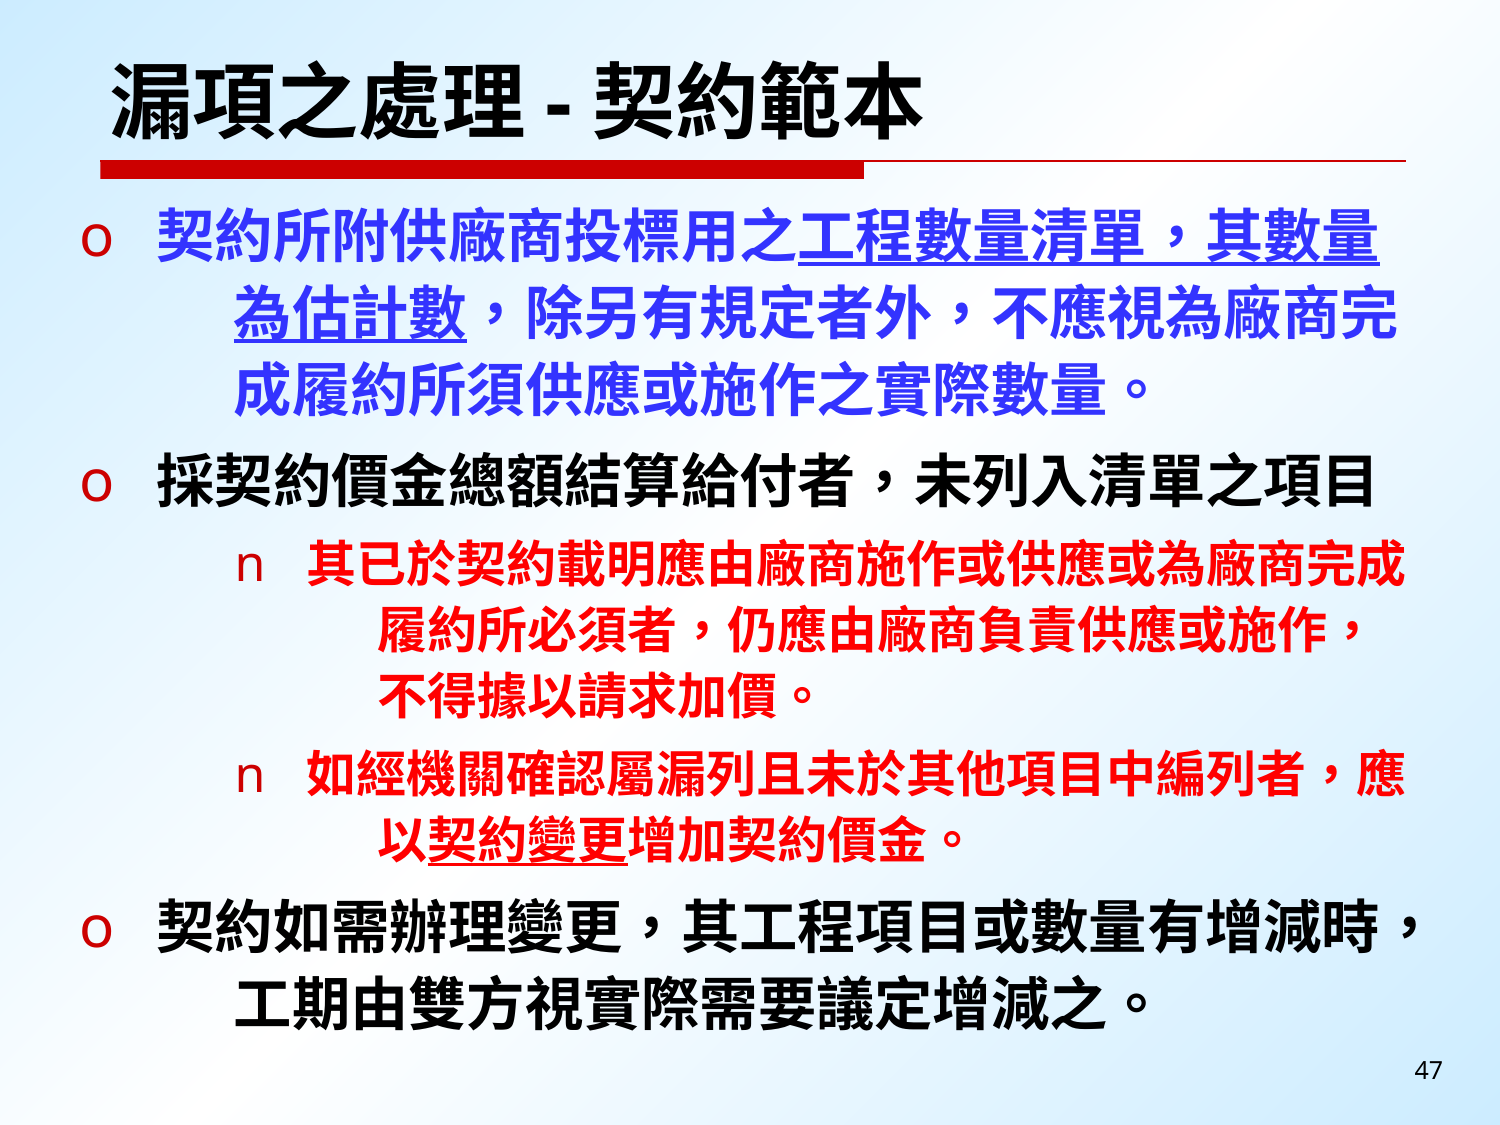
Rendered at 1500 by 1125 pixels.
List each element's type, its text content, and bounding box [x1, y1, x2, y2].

list 契約所附供廠商投標用之工程數量清單，其數量為估計數，除另有規定者外，不應視為廠商完成履約所須供應或施作之實際數量。 採契約價金總額結算給付者，未列入清單之項目 其已於契約載明應由廠商施作或供應或為廠商完成履約所必須者，仍應由廠商負責供應或施作，不得據以請求加價。 如經機關確認屬漏列且未於其他項目中編列者，應以契約變更增加契約價金。 契約如需辦理變更，其工程項目或數量有增減時，工期由雙方視實際需要議定增減之。 [64, 184, 1424, 1125]
title 漏項之處理-契約範本 [94, 30, 1407, 158]
